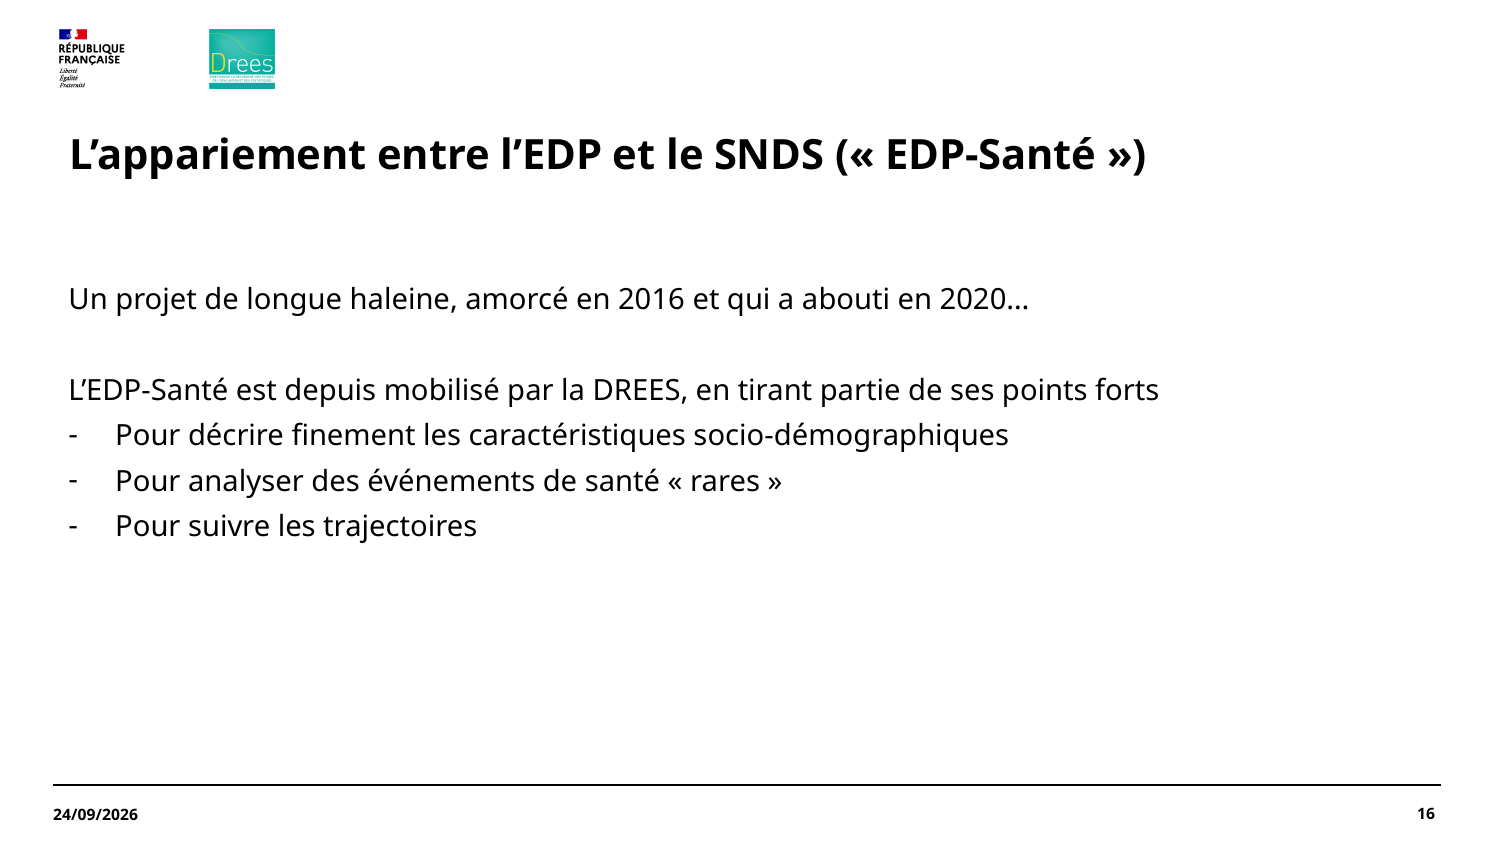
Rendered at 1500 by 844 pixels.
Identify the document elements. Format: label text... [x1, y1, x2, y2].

picture [47, 17, 136, 107]
title L’appariement entre l’EDP et le SNDS (« EDP-Santé ») [53, 112, 1436, 201]
list Un projet de longue haleine, amorcé en 2016 et qui a abouti en 2020… L’EDP-Santé est depuis mobilisé par la DREES, en tirant partie de ses points forts Pour décrire finement les caractéristiques socio-démographiques Pour analyser des événements de santé « rares » Pour suivre les trajectoires [53, 280, 1436, 753]
picture [209, 29, 275, 89]
slide_number 25/11/2024 [53, 787, 246, 844]
